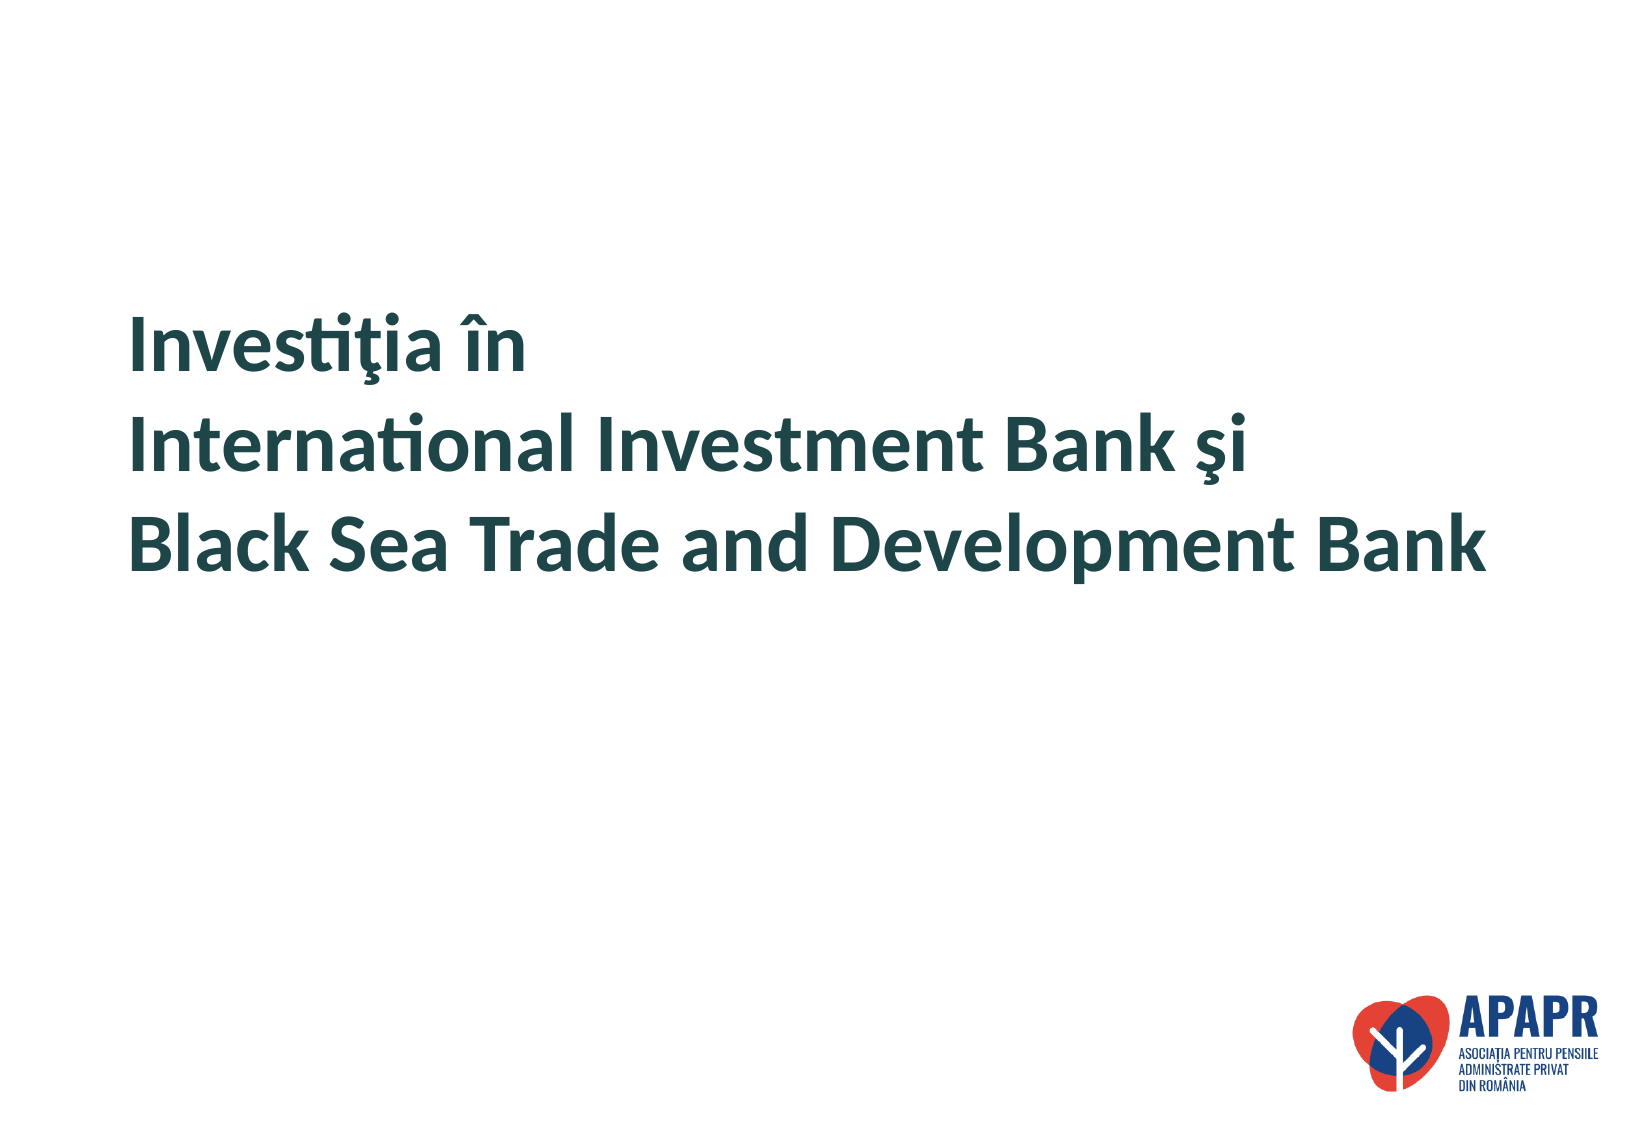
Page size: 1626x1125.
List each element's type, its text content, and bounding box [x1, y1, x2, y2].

picture [1274, 900, 1626, 1125]
title Investiţia în International Investment Bank şi Black Sea Trade and Development Bank [112, 280, 1515, 749]
